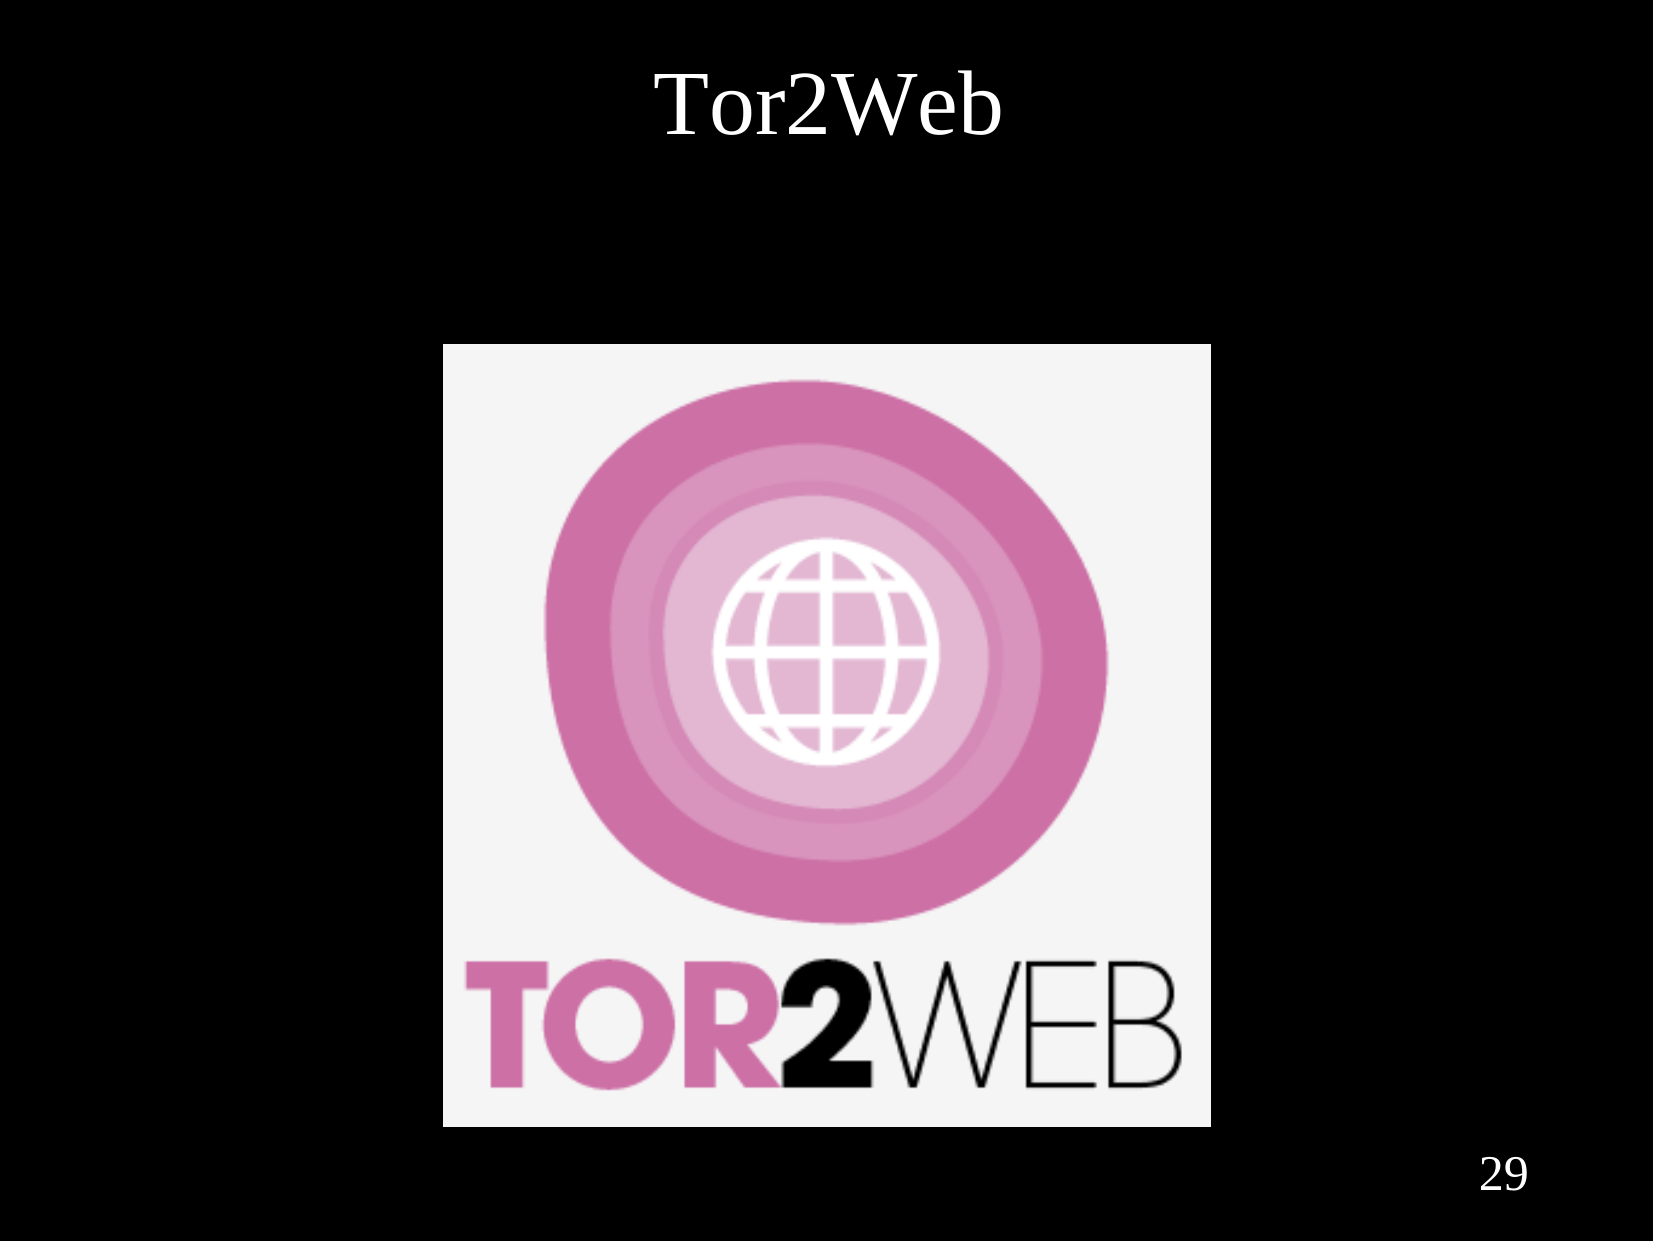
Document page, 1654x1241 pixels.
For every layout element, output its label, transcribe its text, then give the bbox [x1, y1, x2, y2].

picture [443, 344, 1211, 1127]
title Tor2Web [123, 0, 1536, 208]
